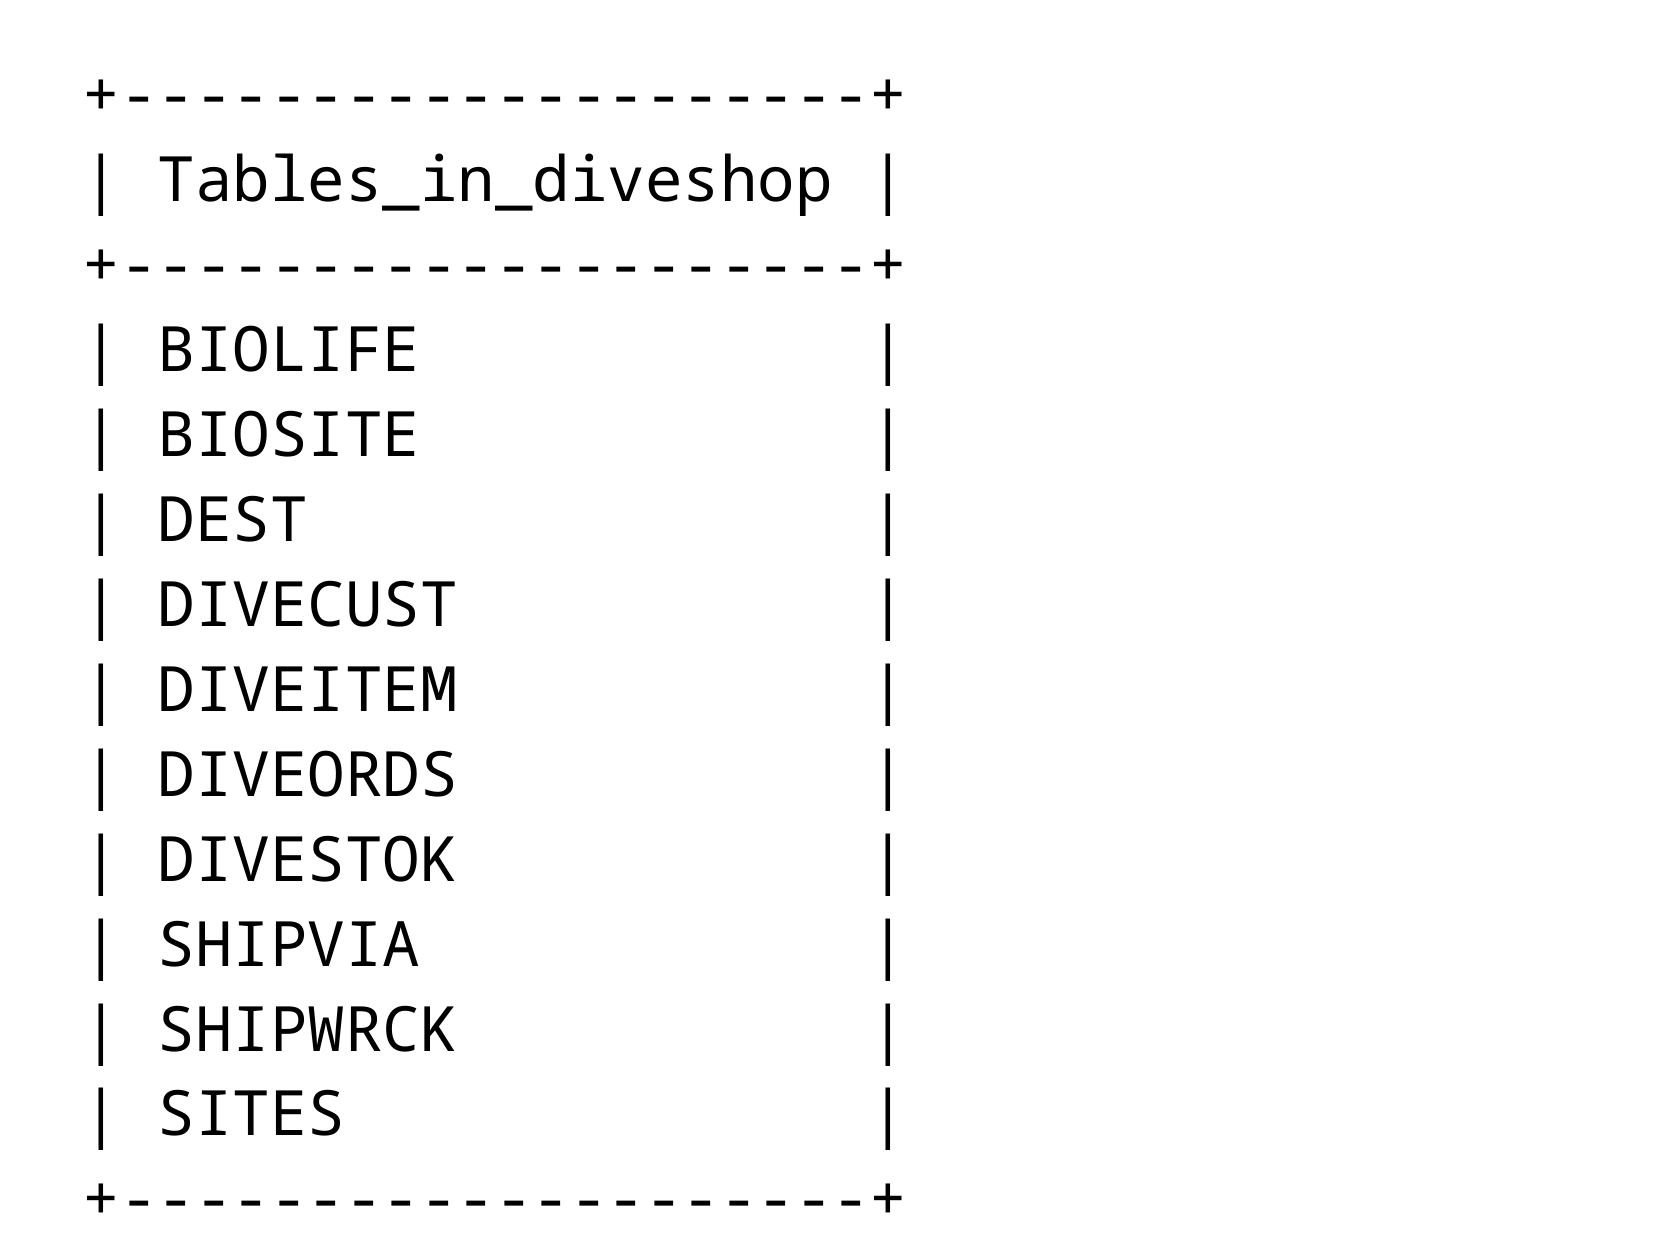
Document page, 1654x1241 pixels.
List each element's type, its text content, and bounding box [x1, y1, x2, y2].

subtitle +--------------------+ | Tables_in_diveshop | +--------------------+ | BIOLIFE | | BIOSITE | | DEST | | DIVECUST | | DIVEITEM | | DIVEORDS | | DIVESTOK | | SHIPVIA | | SHIPWRCK | | SITES | +--------------------+ [82, 49, 1571, 1109]
